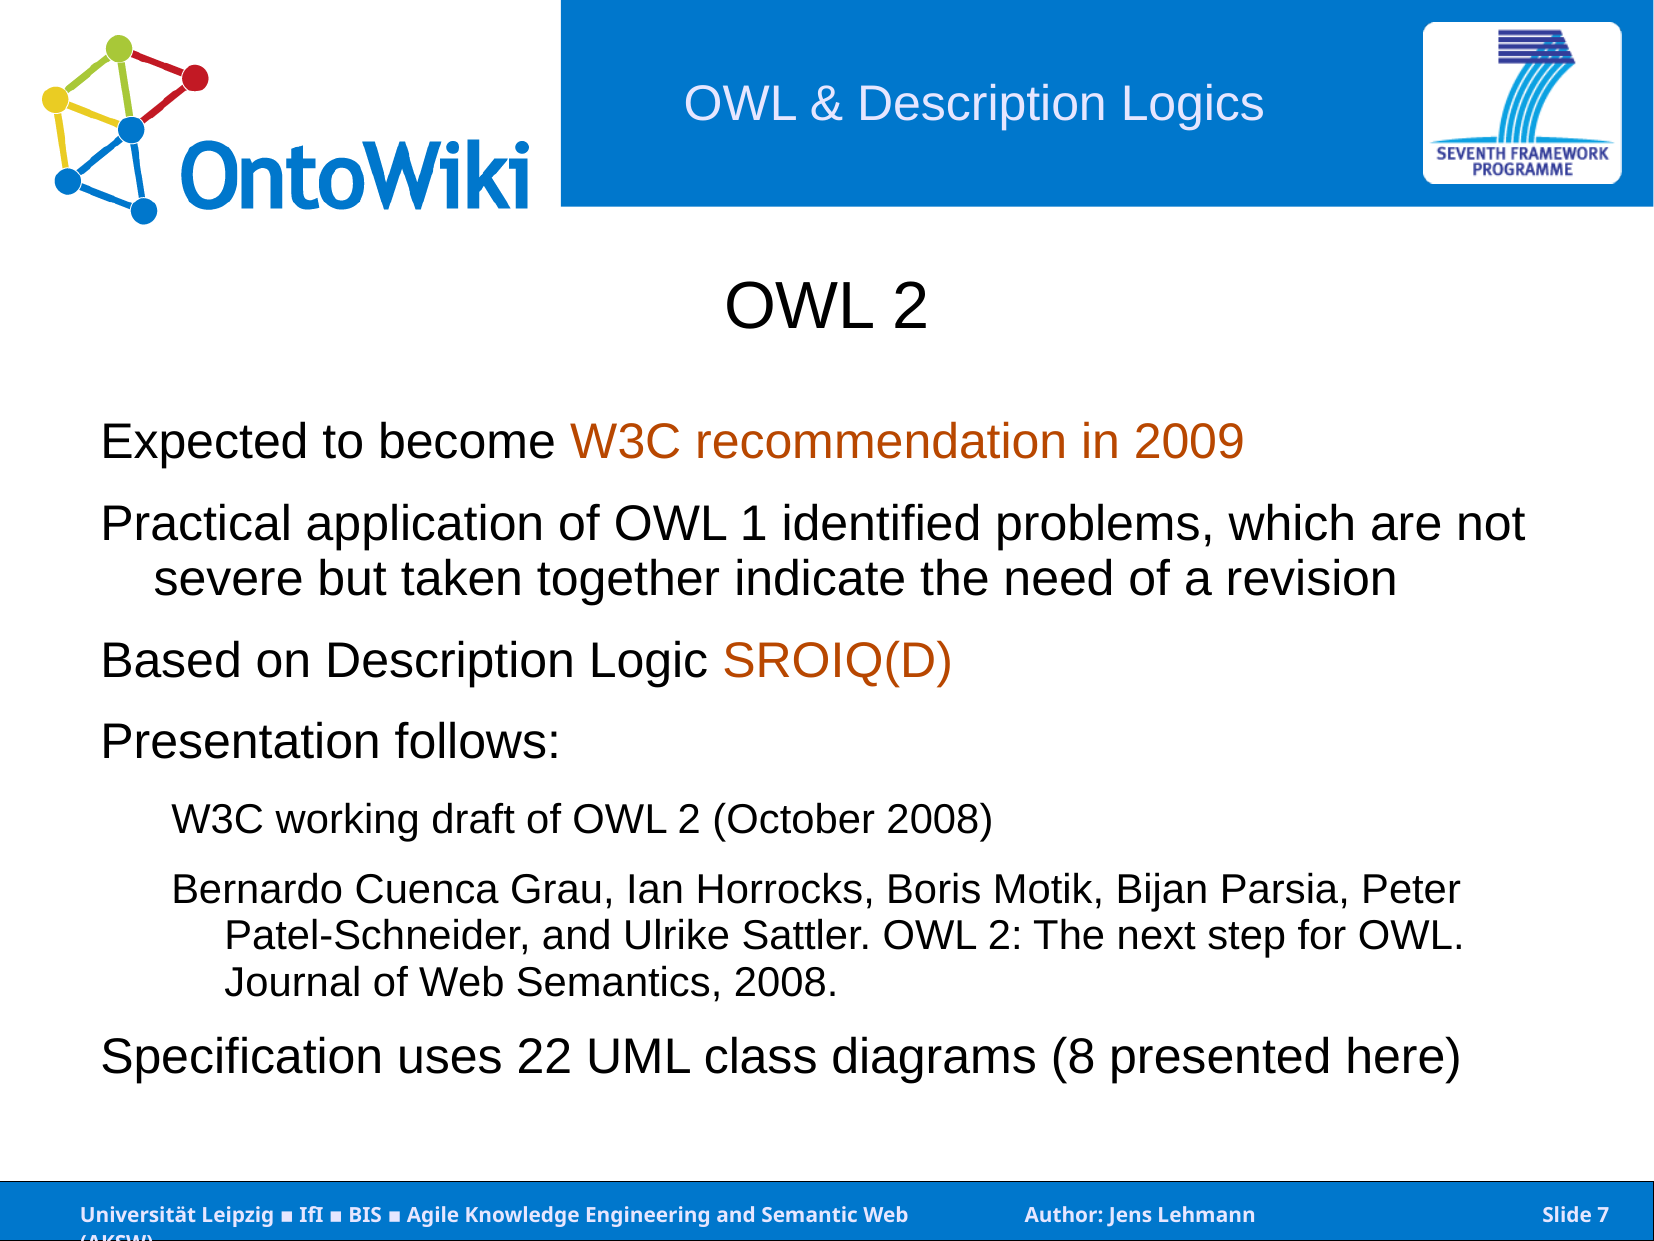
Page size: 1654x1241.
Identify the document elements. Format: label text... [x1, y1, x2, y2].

picture [41, 34, 532, 231]
title OWL 2 [82, 243, 1571, 368]
list Expected to become W3C recommendation in 2009 Practical application of OWL 1 identified problems, which are not severe but taken together indicate the need of a revision Based on Description Logic SROIQ(D) Presentation follows: W3C working draft of OWL 2 (October 2008) Bernardo Cuenca Grau, Ian Horrocks, Boris Motik, Bijan Parsia, Peter Patel-Schneider, and Ulrike Sattler. OWL 2: The next step for OWL. Journal of Web Semantics, 2008. Specification uses 22 UML class diagrams (8 presented here) [82, 413, 1571, 1136]
picture [1423, 22, 1622, 184]
